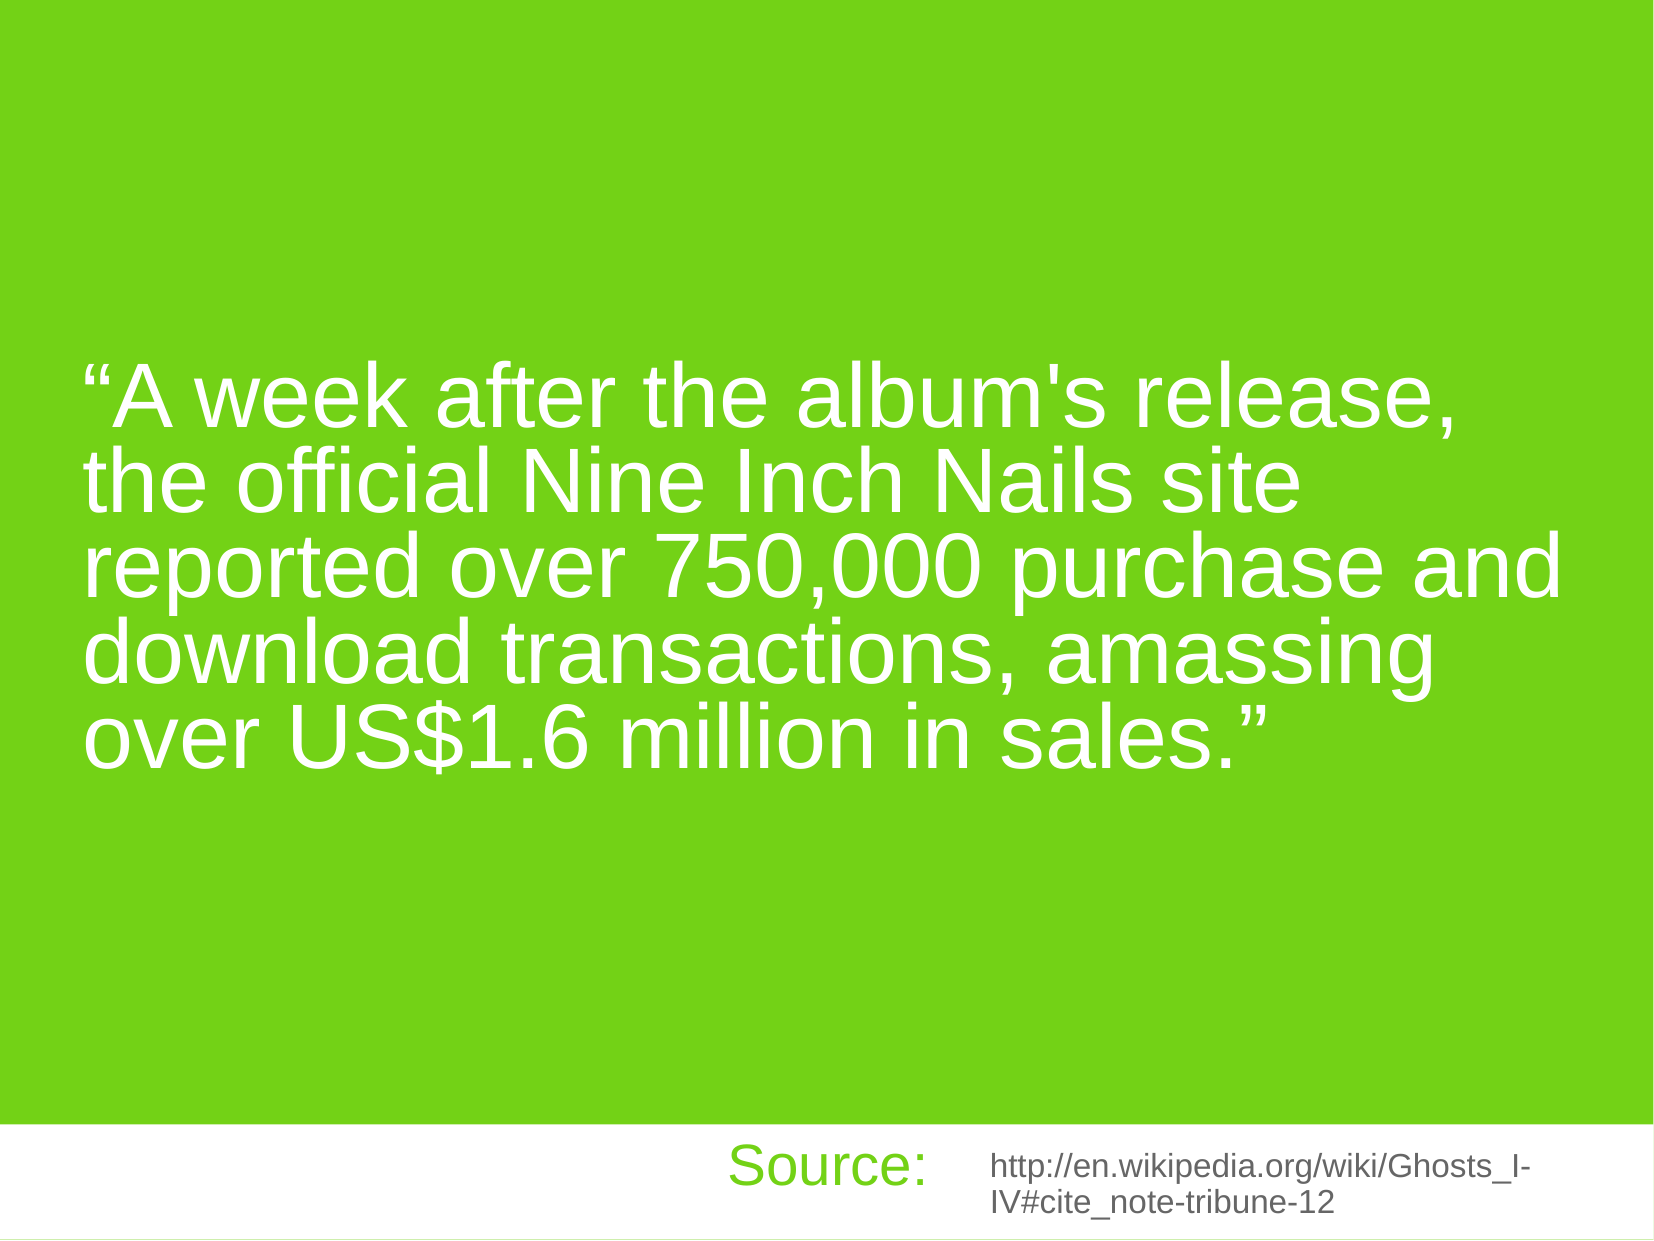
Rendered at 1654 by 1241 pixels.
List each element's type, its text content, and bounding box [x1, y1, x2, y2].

text_box http://en.wikipedia.org/wiki/Ghosts_I-IV#cite_note-tribune-12 [974, 1142, 1654, 1232]
title “A week after the album's release, the official Nine Inch Nails site reported over 750,000 purchase and download transactions, amassing over US$1.6 million in sales.” [82, 330, 1571, 815]
